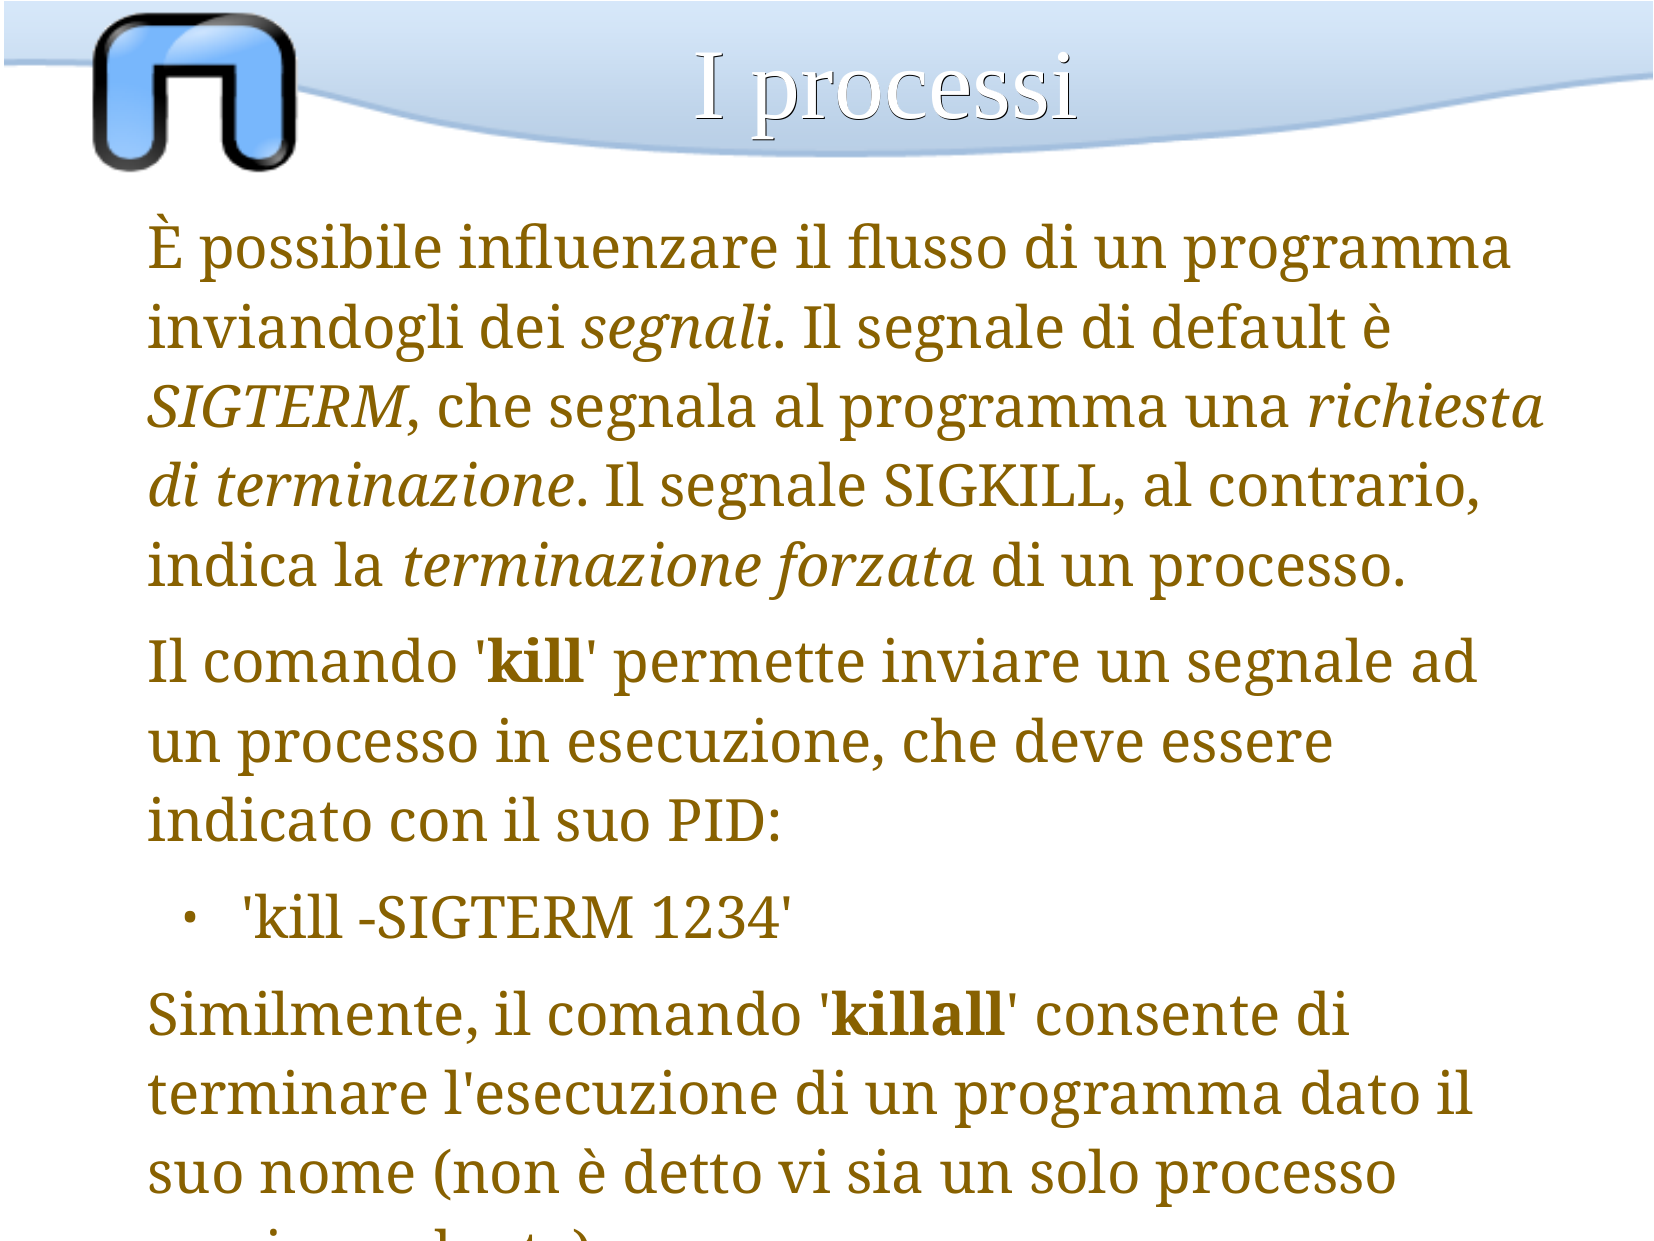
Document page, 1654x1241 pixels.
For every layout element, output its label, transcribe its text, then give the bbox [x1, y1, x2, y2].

text_box I processi [531, 29, 1241, 266]
picture [0, 0, 1654, 1241]
list È possibile influenzare il flusso di un programma inviandogli dei segnali. Il segnale di default è SIGTERM, che segnala al programma una richiesta di terminazione. Il segnale SIGKILL, al contrario, indica la terminazione forzata di un processo. Il comando 'kill' permette inviare un segnale ad un processo in esecuzione, che deve essere indicato con il suo PID: 'kill -SIGTERM 1234' Similmente, il comando 'killall' consente di terminare l'esecuzione di un programma dato il suo nome (non è detto vi sia un solo processo corrispondente). [147, 210, 1565, 1166]
